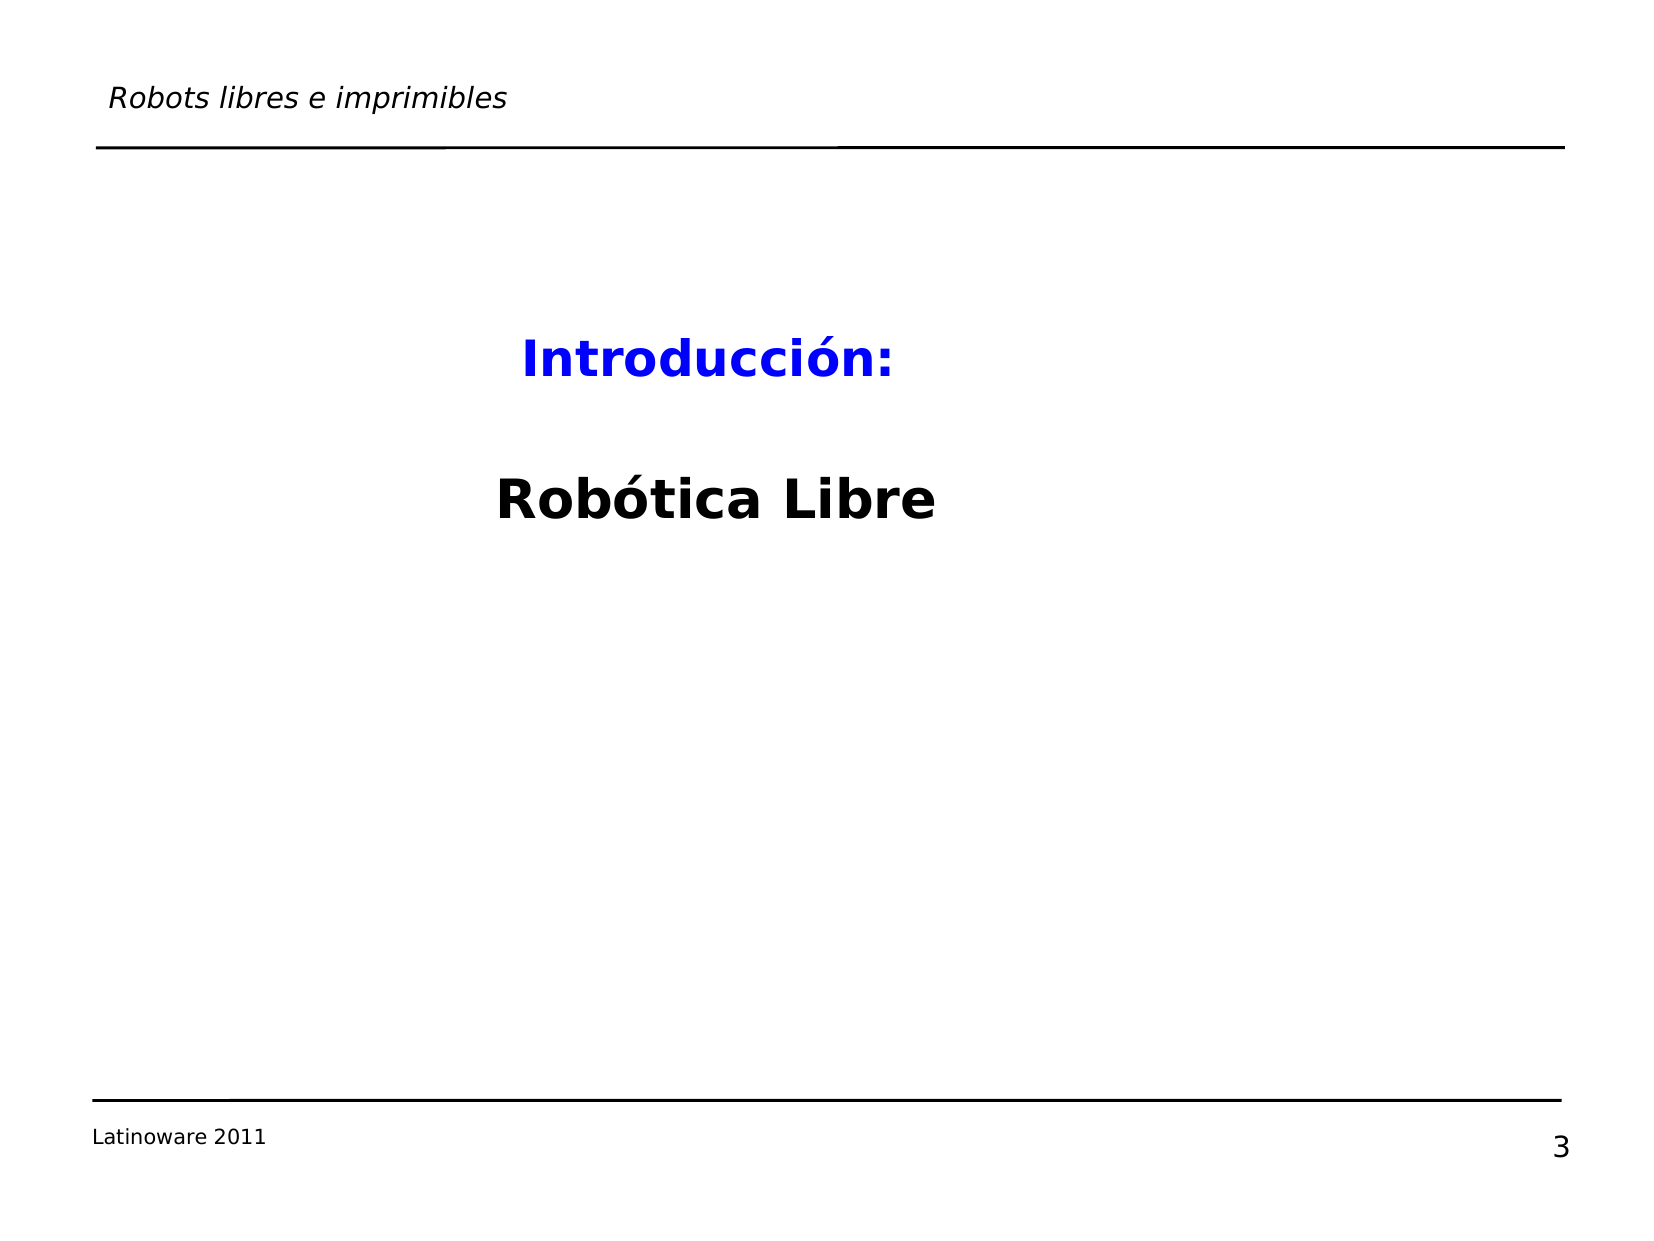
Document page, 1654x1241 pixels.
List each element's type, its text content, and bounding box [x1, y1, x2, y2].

text_box Robótica Libre [480, 460, 1083, 539]
text_box Introducción: [506, 322, 911, 396]
text_box Robots libres e imprimibles [93, 74, 524, 124]
text_box Latinoware 2011 [77, 1117, 1067, 1161]
